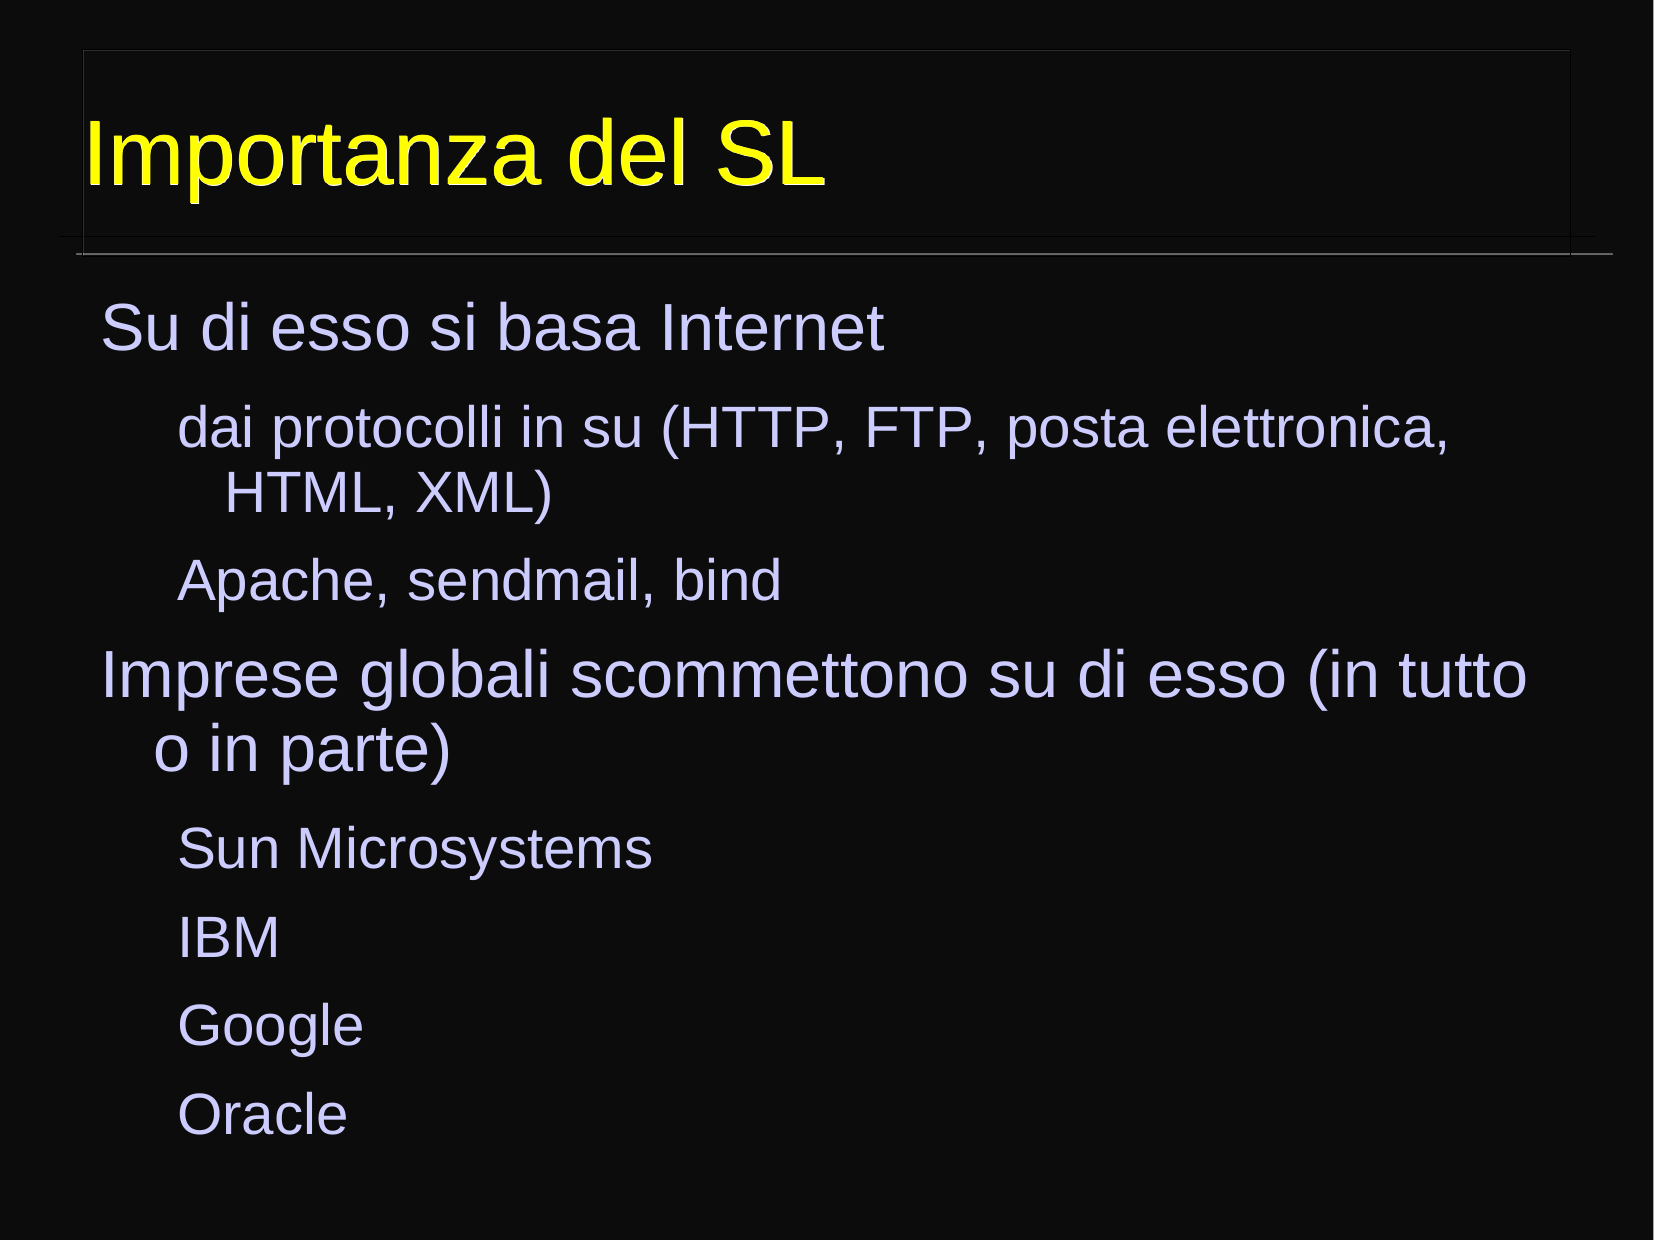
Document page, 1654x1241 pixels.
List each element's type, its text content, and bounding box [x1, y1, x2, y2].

list Su di esso si basa Internet dai protocolli in su (HTTP, FTP, posta elettronica, HTML, XML) Apache, sendmail, bind Imprese globali scommettono su di esso (in tutto o in parte) Sun Microsystems IBM Google Oracle [82, 290, 1571, 1147]
title Importanza del SL [82, 49, 1571, 257]
